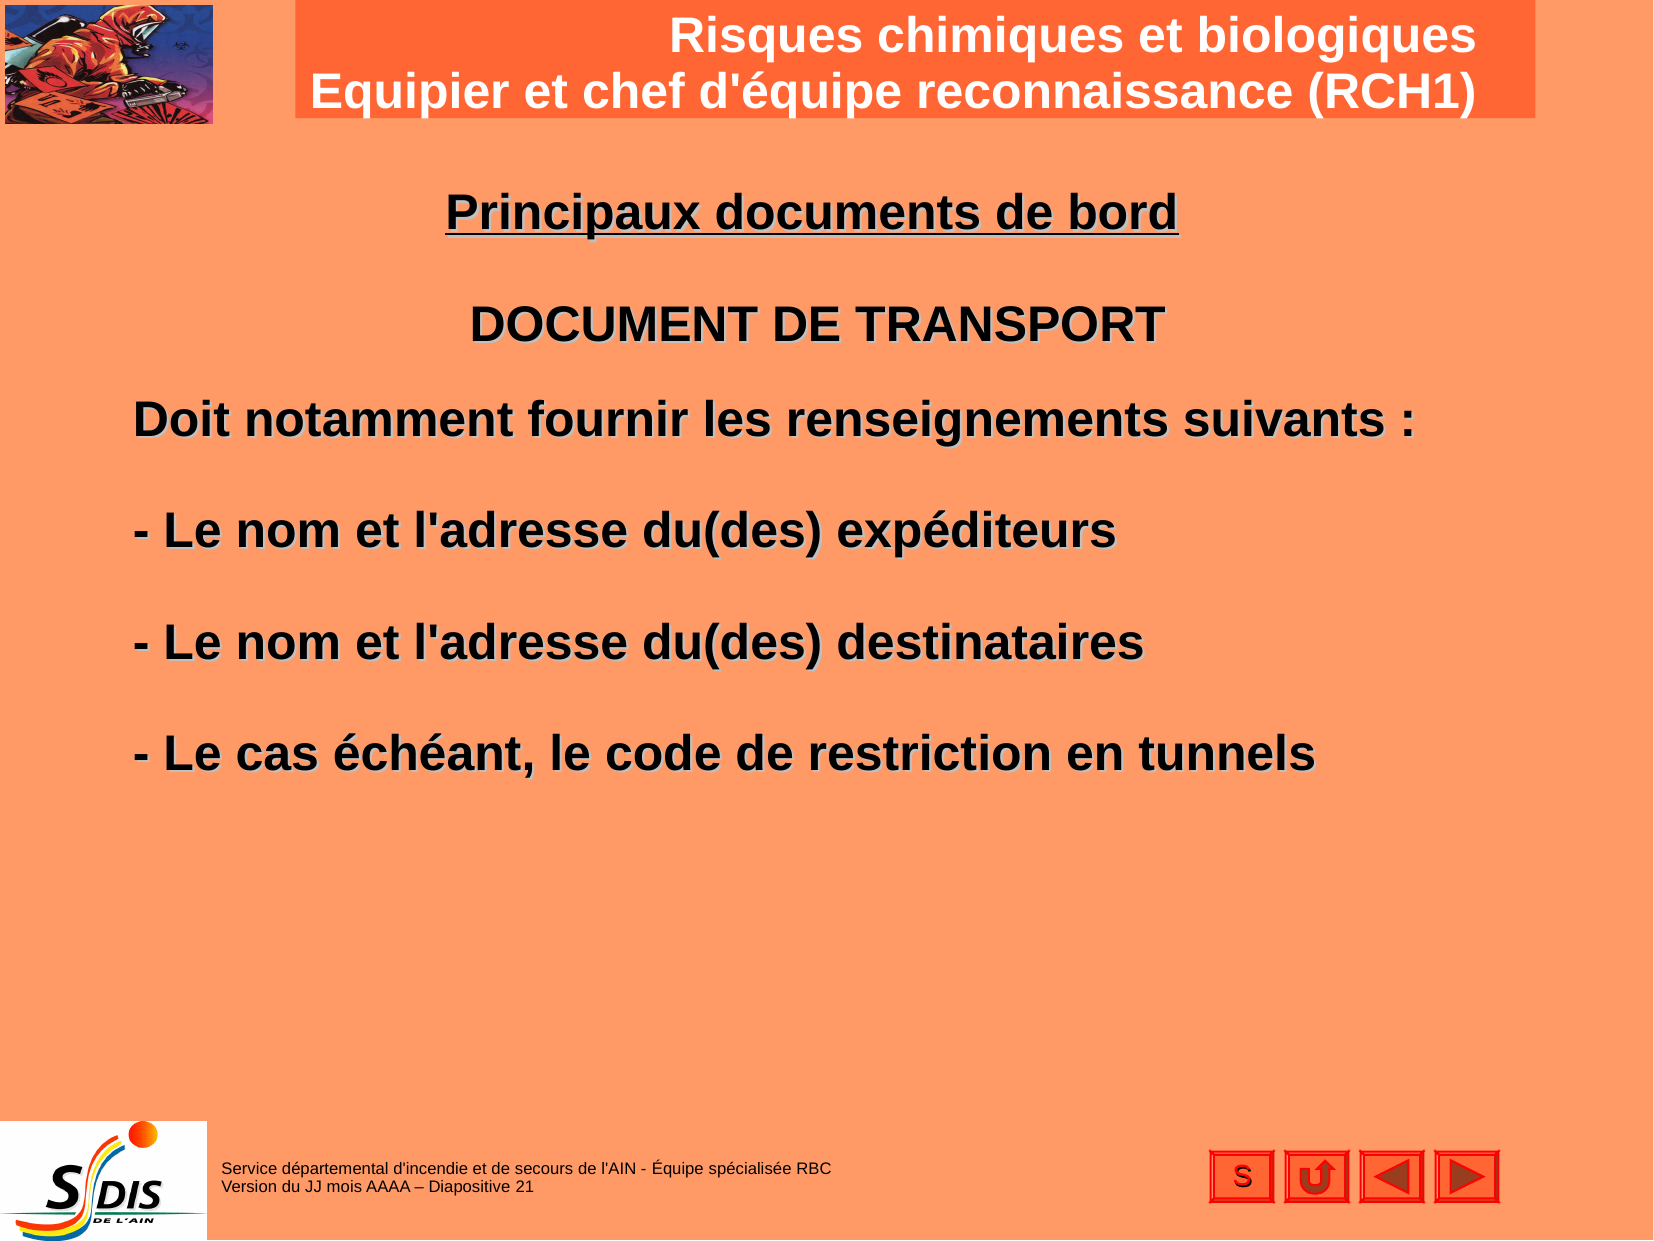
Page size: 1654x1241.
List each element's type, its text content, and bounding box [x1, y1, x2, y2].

text_box [1362, 1151, 1424, 1202]
text_box [1437, 1151, 1499, 1202]
text_box Principaux documents de bord [118, 177, 1506, 296]
text_box Doit notamment fournir les renseignements suivants : - Le nom et l'adresse du(des) expéditeurs - Le nom et l'adresse du(des) destinataires - Le cas échéant, le code de restriction en tunnels [118, 383, 1506, 798]
text_box S [1217, 1151, 1267, 1200]
picture [0, 1121, 207, 1241]
text_box DOCUMENT DE TRANSPORT [123, 288, 1512, 408]
picture [5, 5, 213, 124]
text_box [1212, 1151, 1274, 1202]
text_box [1287, 1151, 1349, 1202]
